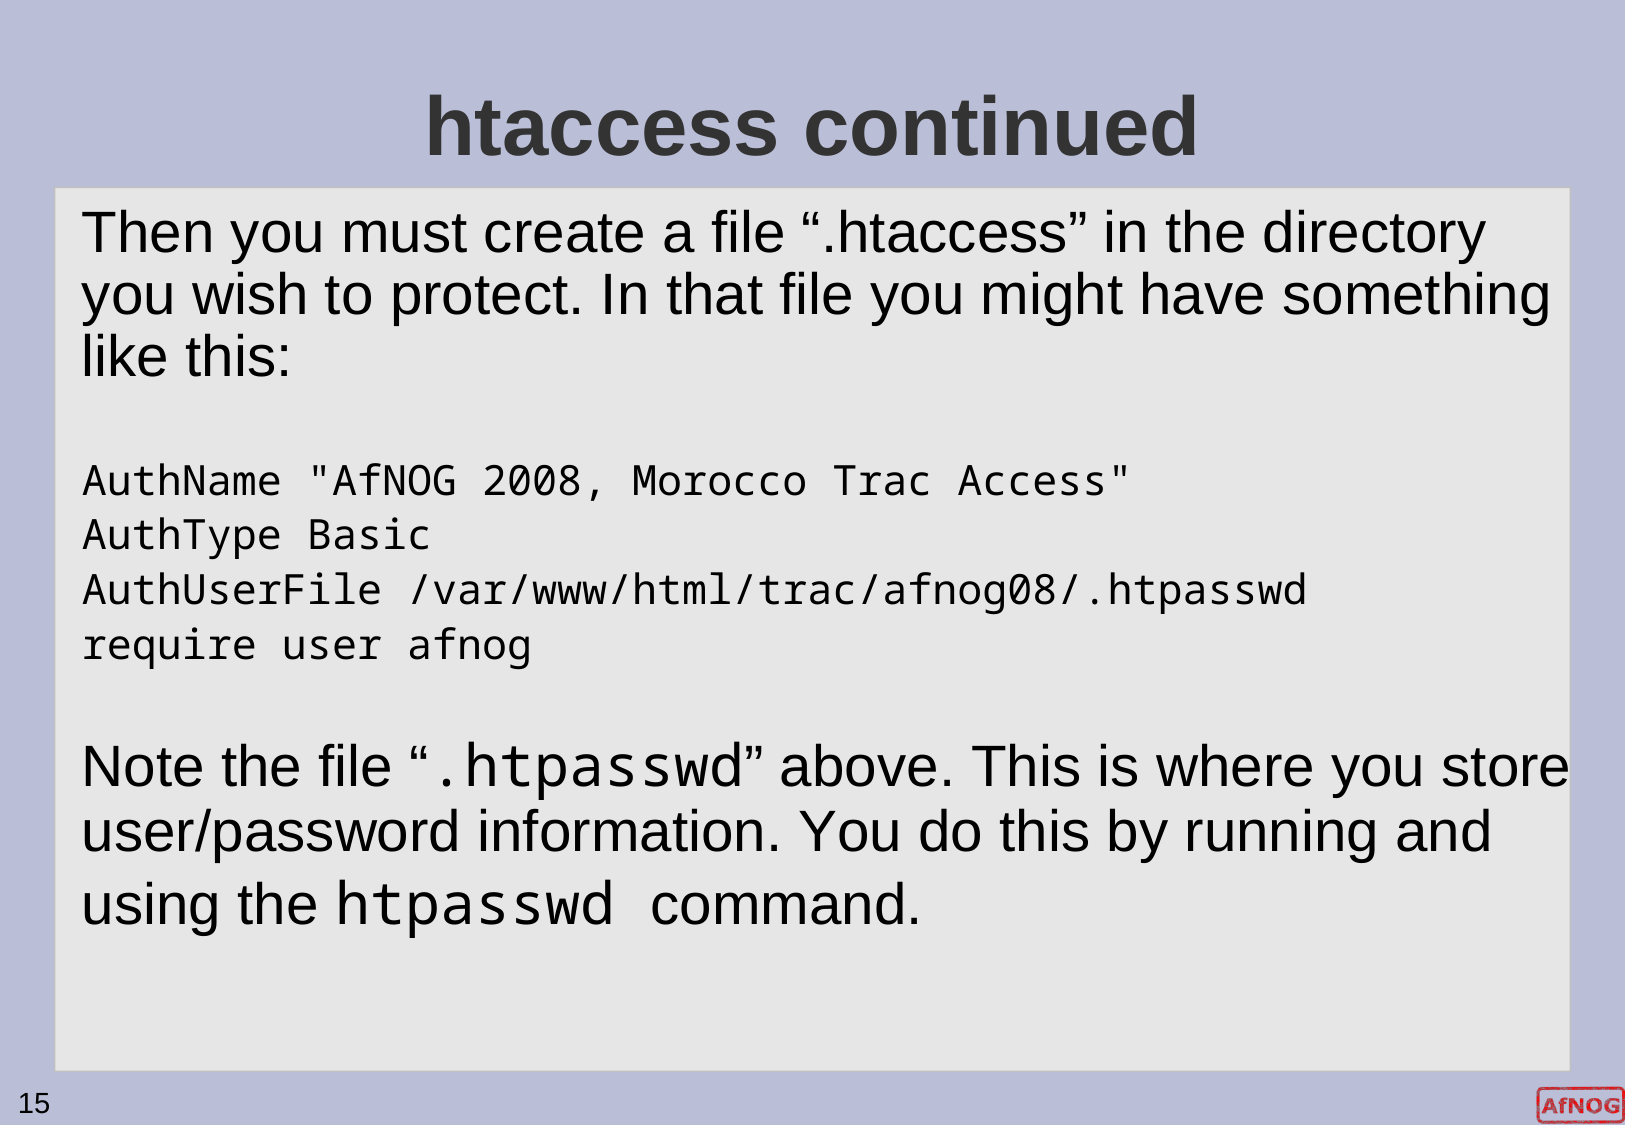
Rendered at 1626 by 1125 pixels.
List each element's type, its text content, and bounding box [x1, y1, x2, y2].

picture [1535, 1085, 1626, 1125]
title htaccess continued [54, 44, 1571, 215]
list Then you must create a file “.htaccess” in the directory you wish to protect. In that file you might have something like this: AuthName "AfNOG 2008, Morocco Trac Access" AuthType Basic AuthUserFile /var/www/html/trac/afnog08/.htpasswd require user afnog Note the file “.htpasswd” above. This is where you store user/password information. You do this by running and using the htpasswd command. [81, 202, 1595, 1052]
